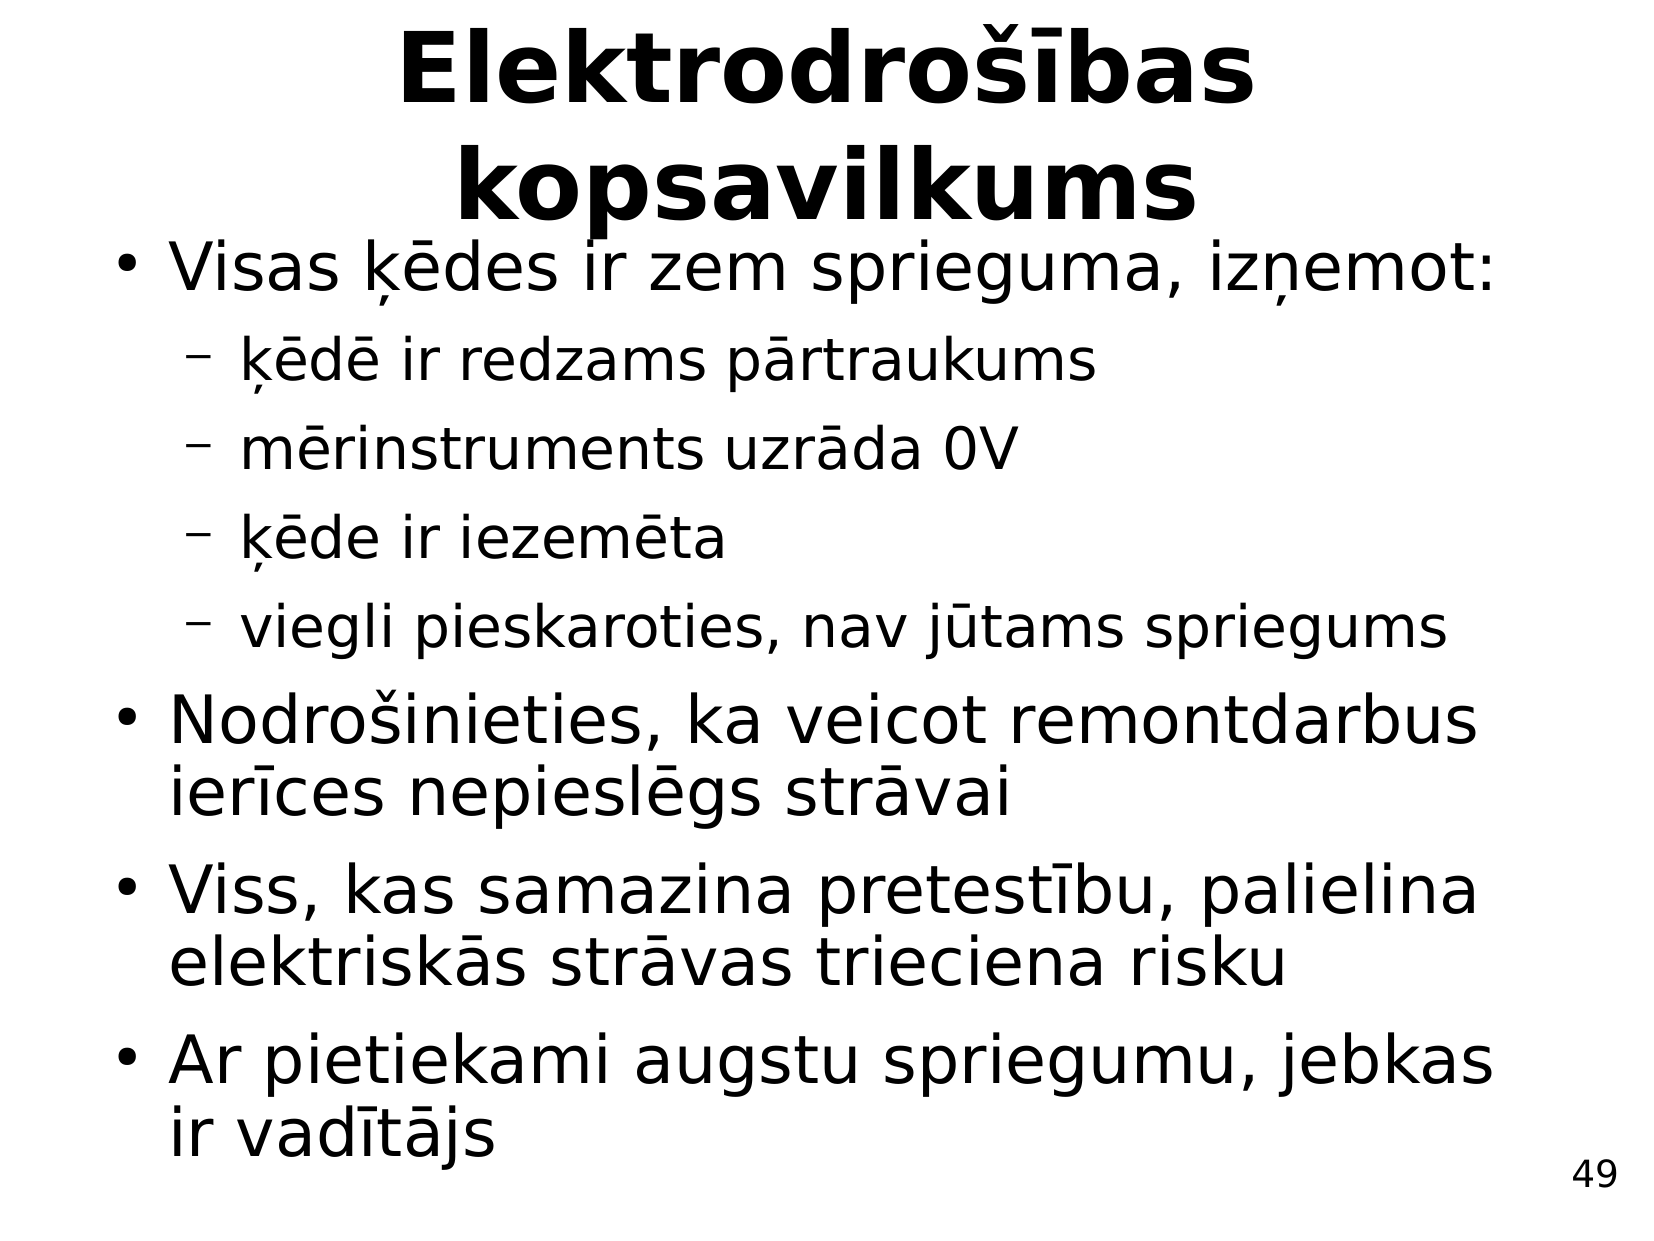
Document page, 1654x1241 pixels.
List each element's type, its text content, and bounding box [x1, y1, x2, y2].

list Visas ķēdes ir zem sprieguma, izņemot: ķēdē ir redzams pārtraukums mērinstruments uzrāda 0V ķēde ir iezemēta viegli pieskaroties, nav jūtams spriegums Nodrošinieties, ka veicot remontdarbus ierīces nepieslēgs strāvai Viss, kas samazina pretestību, palielina elektriskās strāvas trieciena risku Ar pietiekami augstu spriegumu, jebkas ir vadītājs [82, 225, 1538, 1186]
title Elektrodrošības kopsavilkums [82, 49, 1571, 196]
